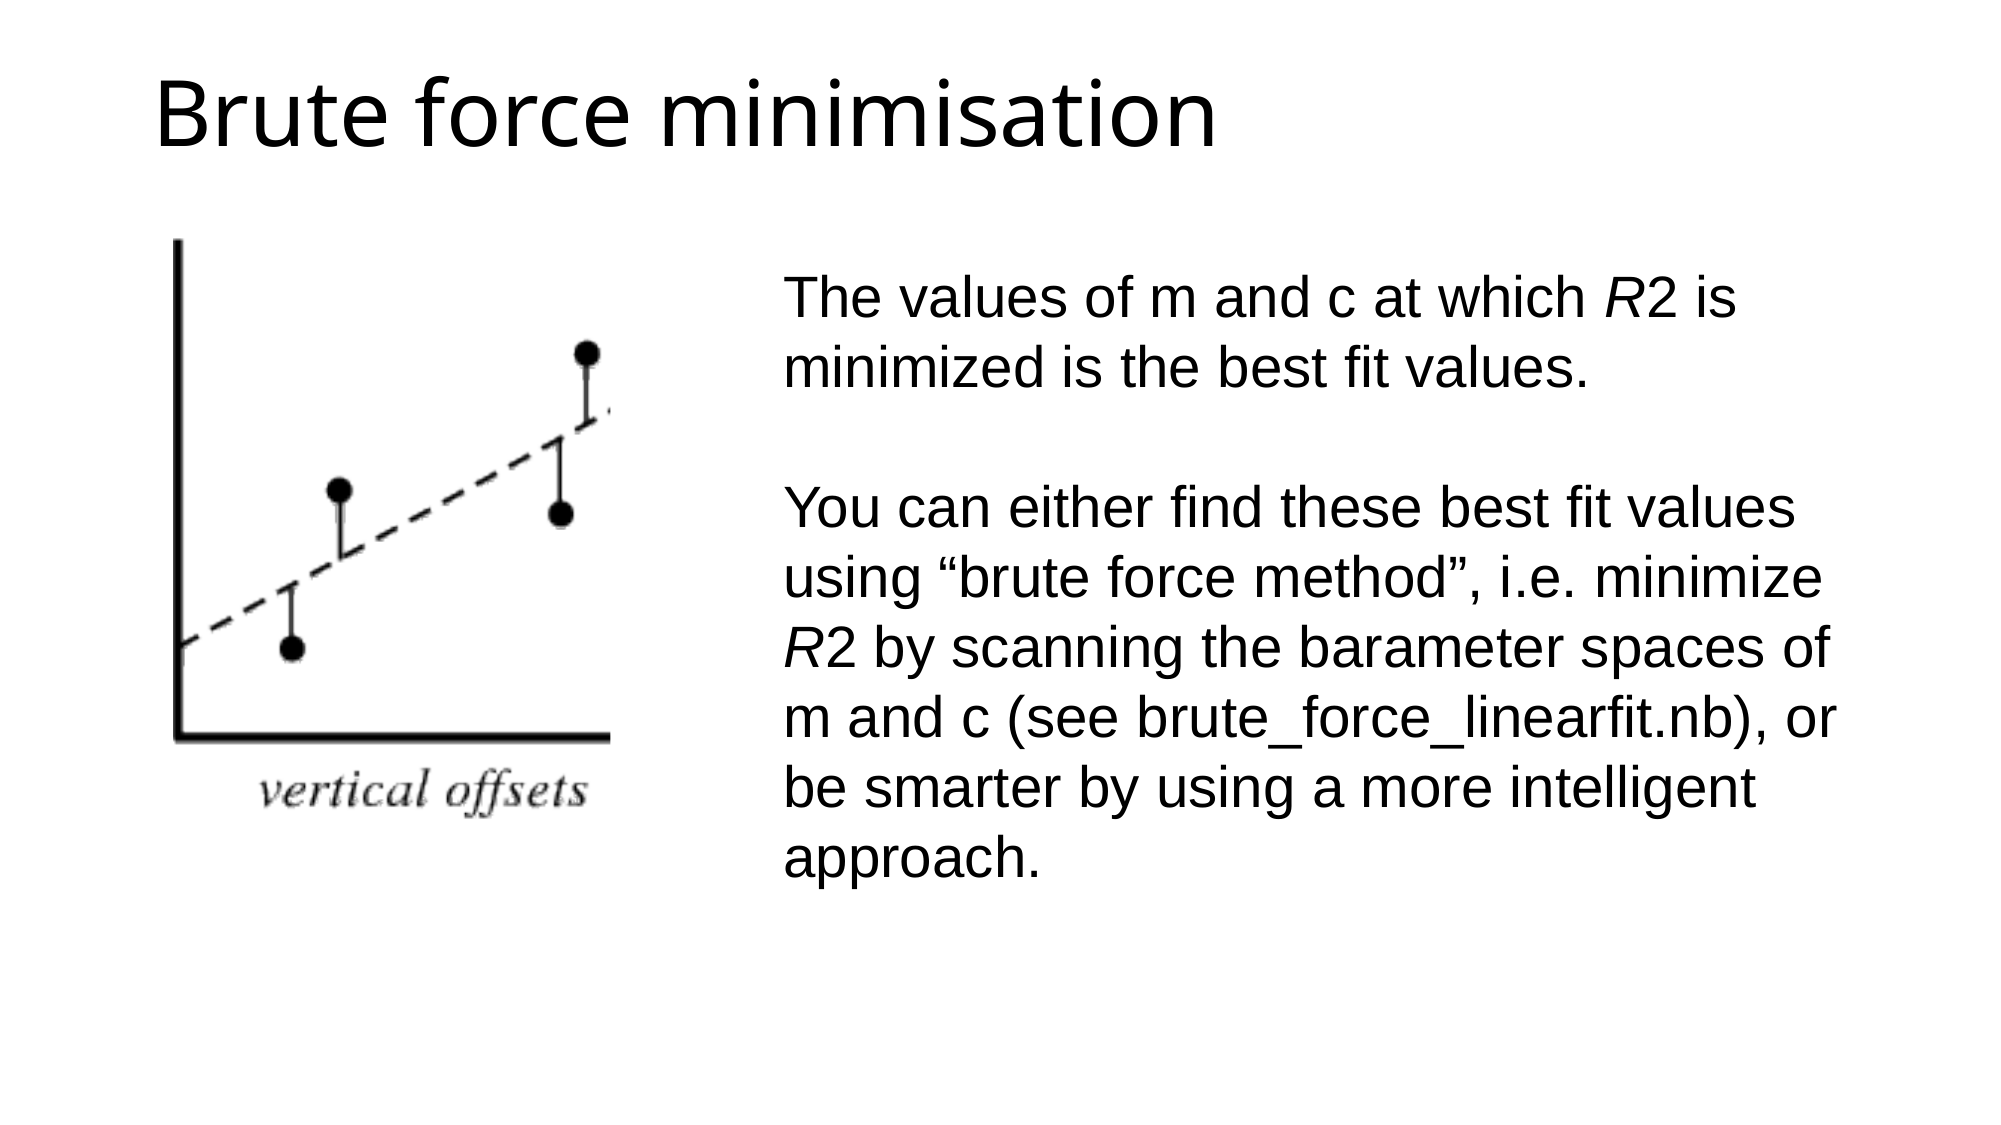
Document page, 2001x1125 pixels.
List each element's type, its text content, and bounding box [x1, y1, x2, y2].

picture [173, 238, 610, 822]
text_box [610, 208, 1425, 935]
text_box The values of m and c at which R2 is minimized is the best fit values. You can either find these best fit values using “brute force method”, i.e. minimize R2 by scanning the barameter spaces of m and c (see brute_force_linearfit.nb), or be smarter by using a more intelligent approach. [768, 251, 1860, 965]
text_box Brute force minimisation [137, 59, 1862, 277]
